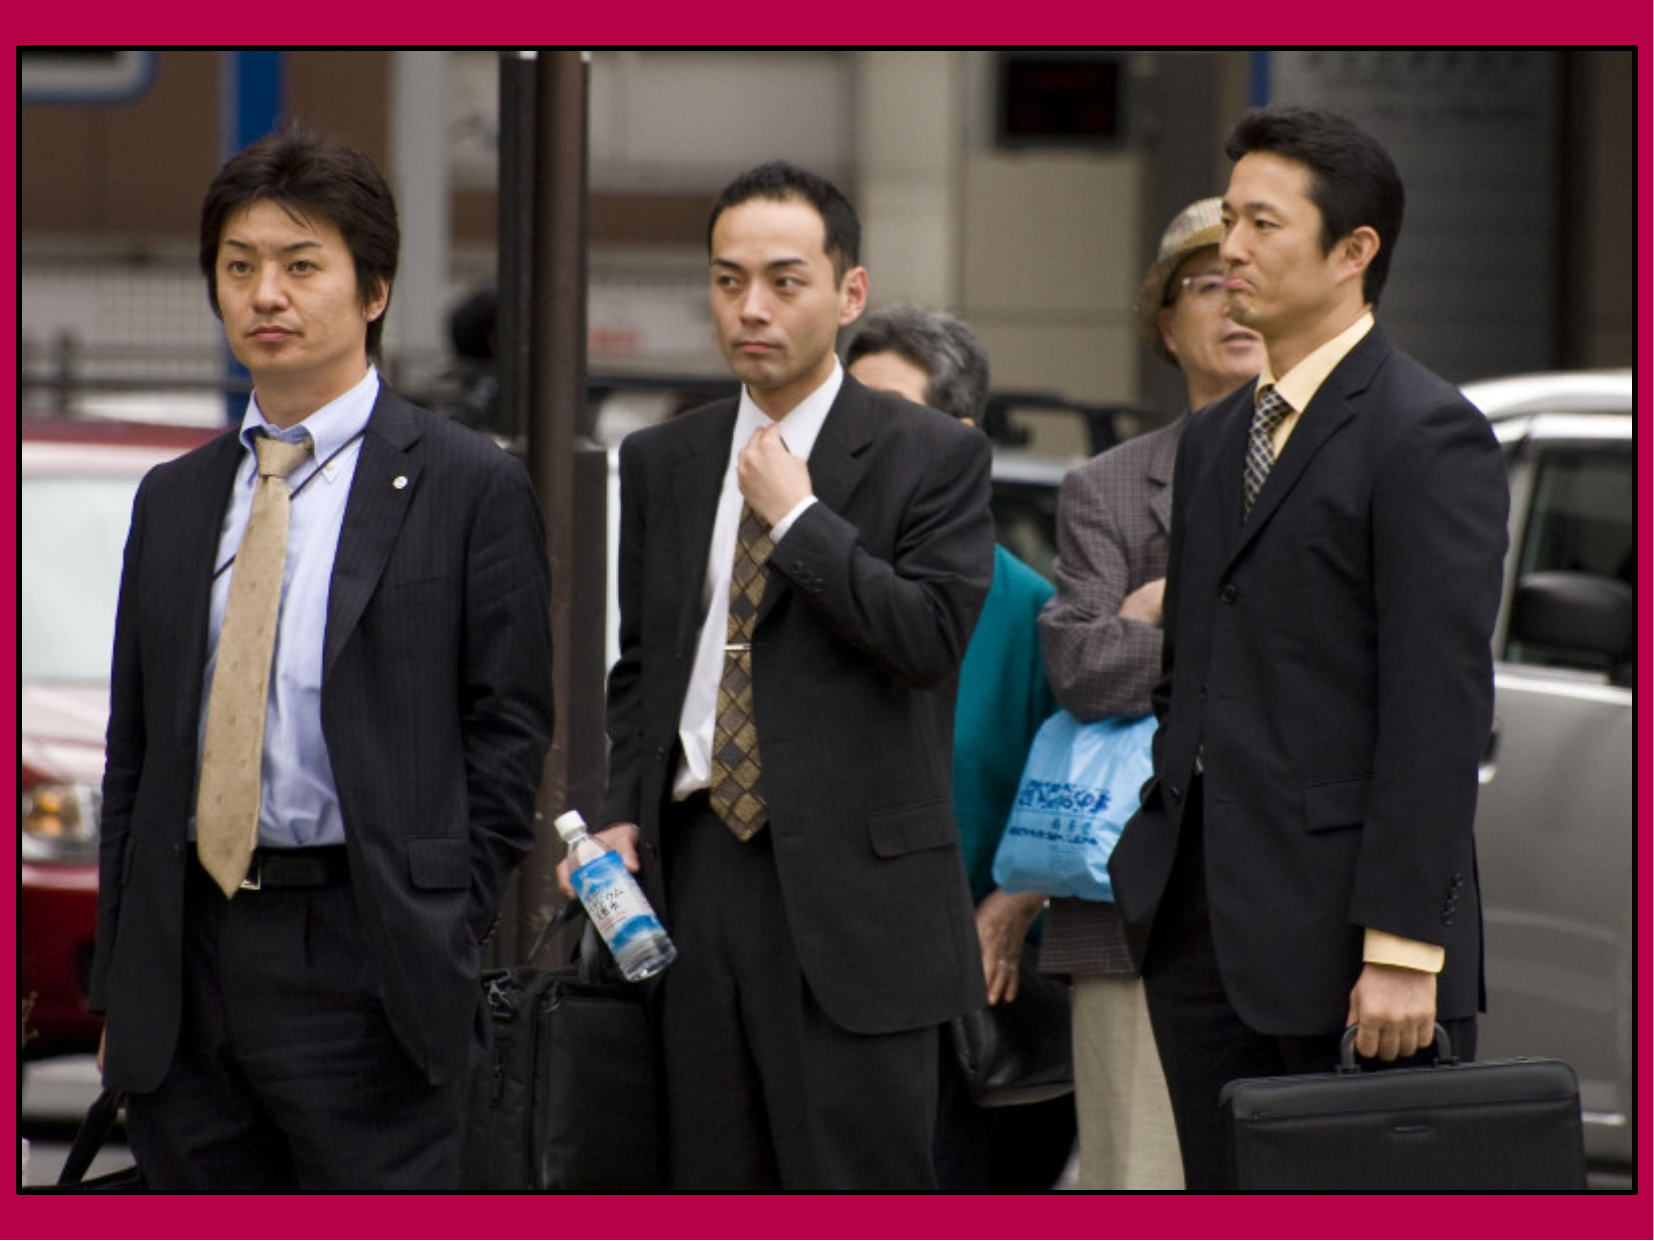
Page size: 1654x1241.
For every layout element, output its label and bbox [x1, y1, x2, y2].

picture [21, 50, 1632, 1190]
